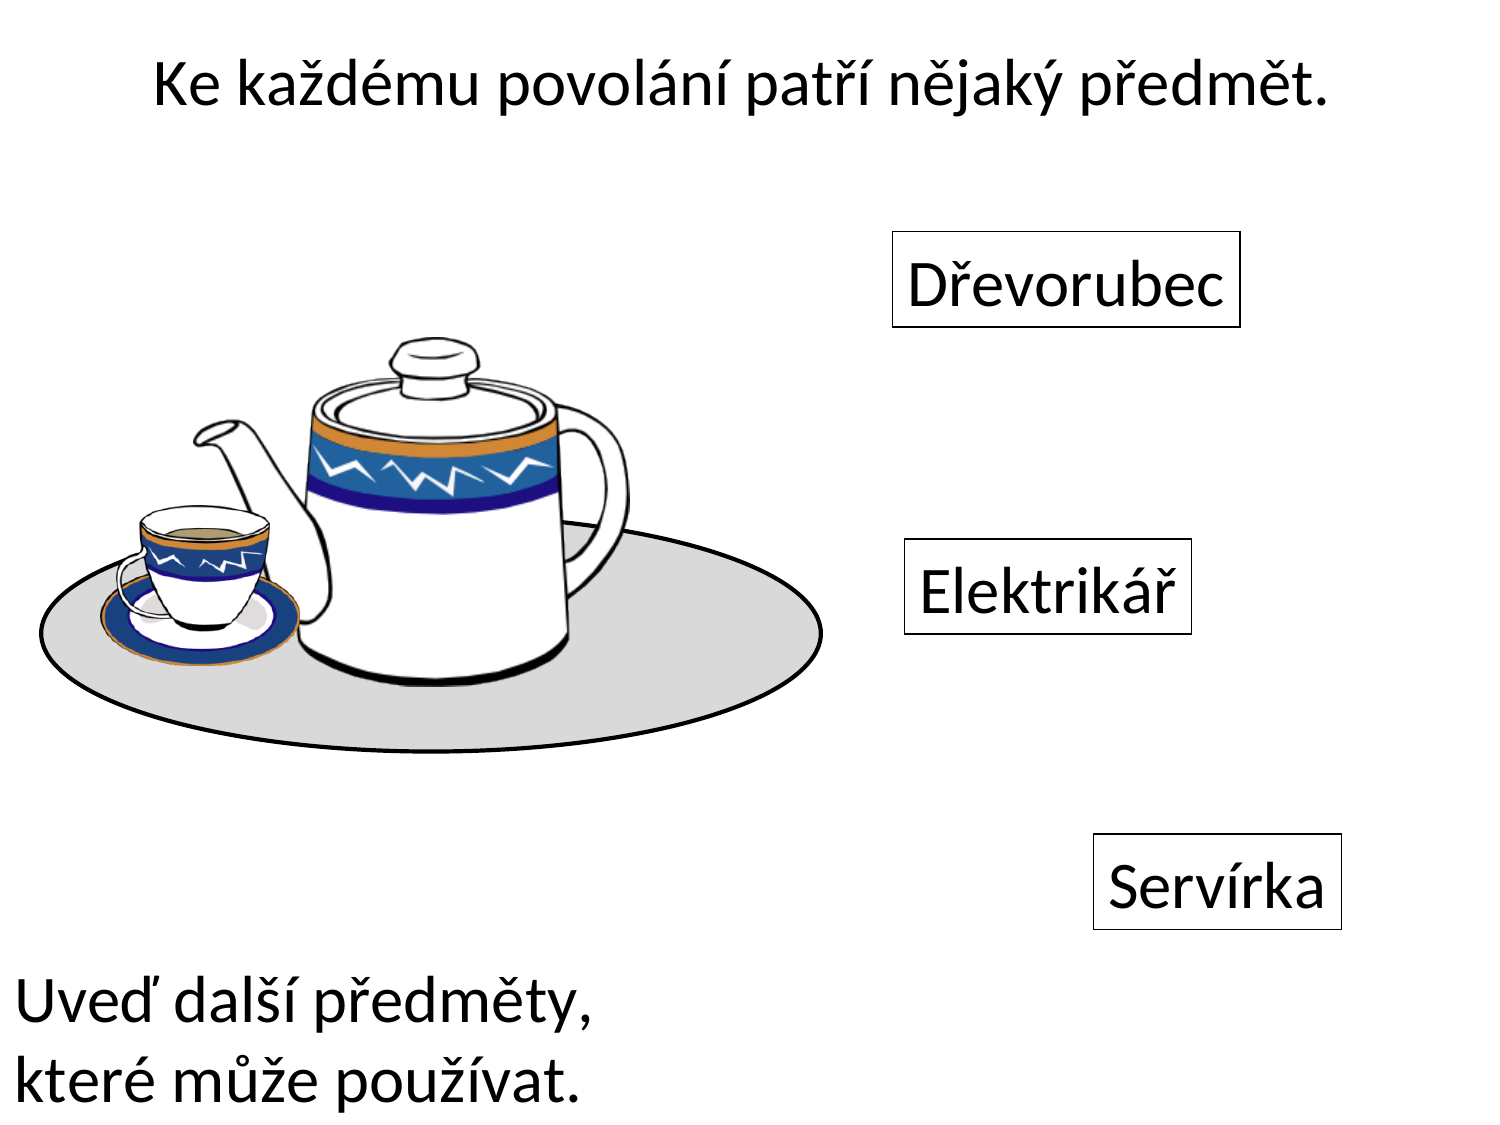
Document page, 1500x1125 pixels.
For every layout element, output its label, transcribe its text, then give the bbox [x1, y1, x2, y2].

text_box Uveď další předměty, které může používat. [0, 948, 610, 1124]
text_box [41, 531, 821, 752]
text_box Dřevorubec [892, 231, 1240, 328]
text_box Elektrikář [904, 538, 1192, 635]
text_box Servírka [1093, 834, 1342, 930]
picture [100, 337, 630, 687]
text_box Ke každému povolání patří nějaký předmět. [139, 30, 1347, 127]
